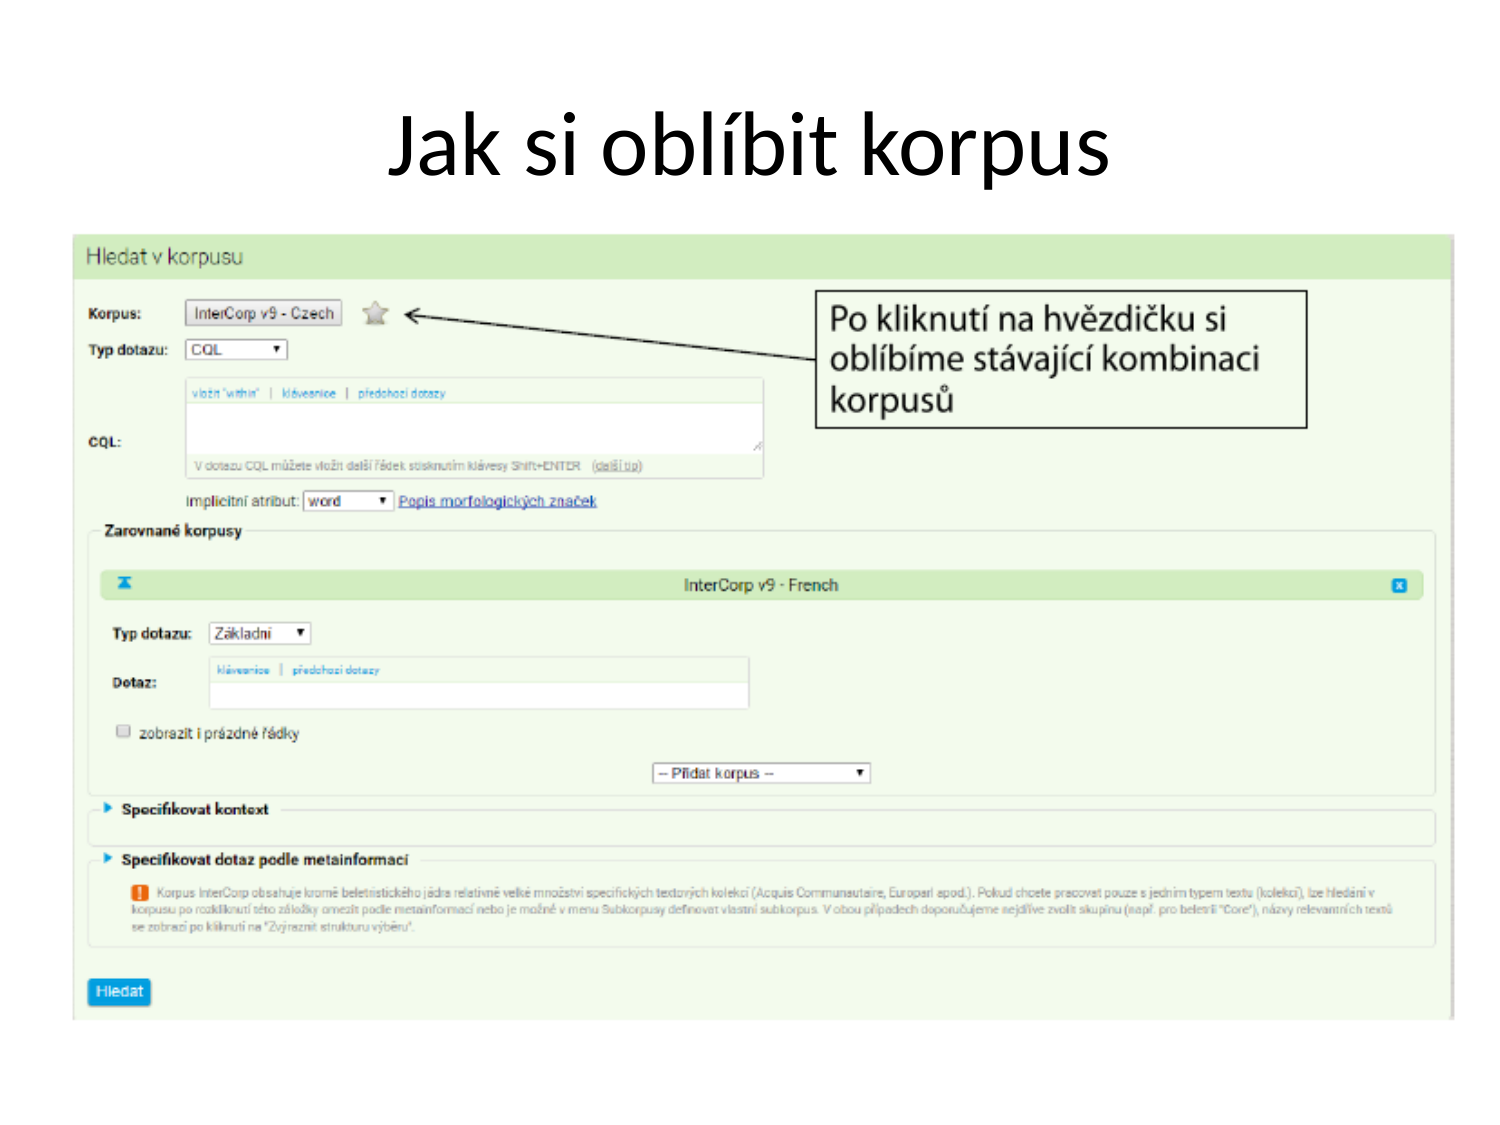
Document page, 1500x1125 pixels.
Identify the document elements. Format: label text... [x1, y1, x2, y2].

picture [64, 231, 1460, 1022]
title Jak si oblíbit korpus [75, 45, 1426, 231]
